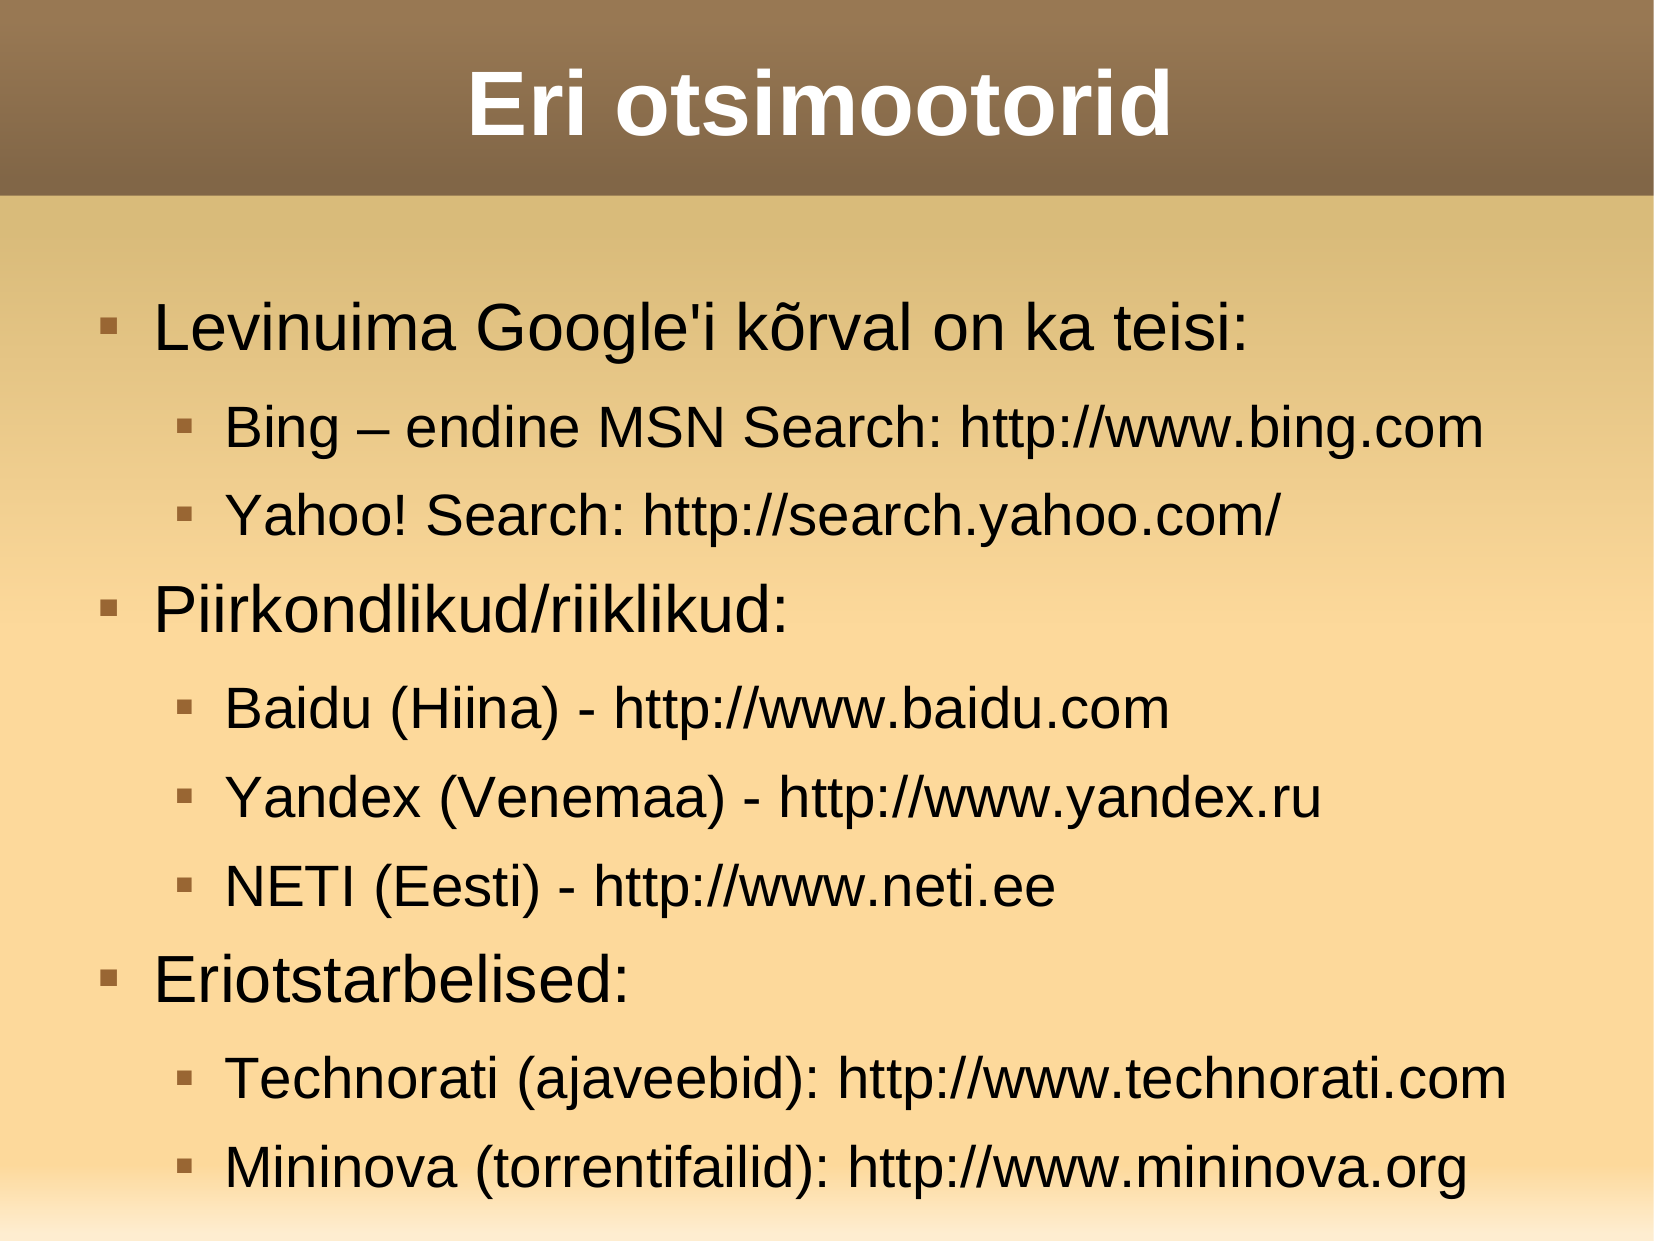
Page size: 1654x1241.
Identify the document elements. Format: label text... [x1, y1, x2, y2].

title Eri otsimootorid [76, 7, 1565, 200]
picture [0, 0, 1654, 1241]
list Levinuima Google'i kõrval on ka teisi: Bing – endine MSN Search: http://www.bing.com Yahoo! Search: http://search.yahoo.com/ Piirkondlikud/riiklikud: Baidu (Hiina) - http://www.baidu.com Yandex (Venemaa) - http://www.yandex.ru NETI (Eesti) - http://www.neti.ee Eriotstarbelised: Technorati (ajaveebid): http://www.technorati.com Mininova (torrentifailid): http://www.mininova.org [82, 290, 1571, 1201]
